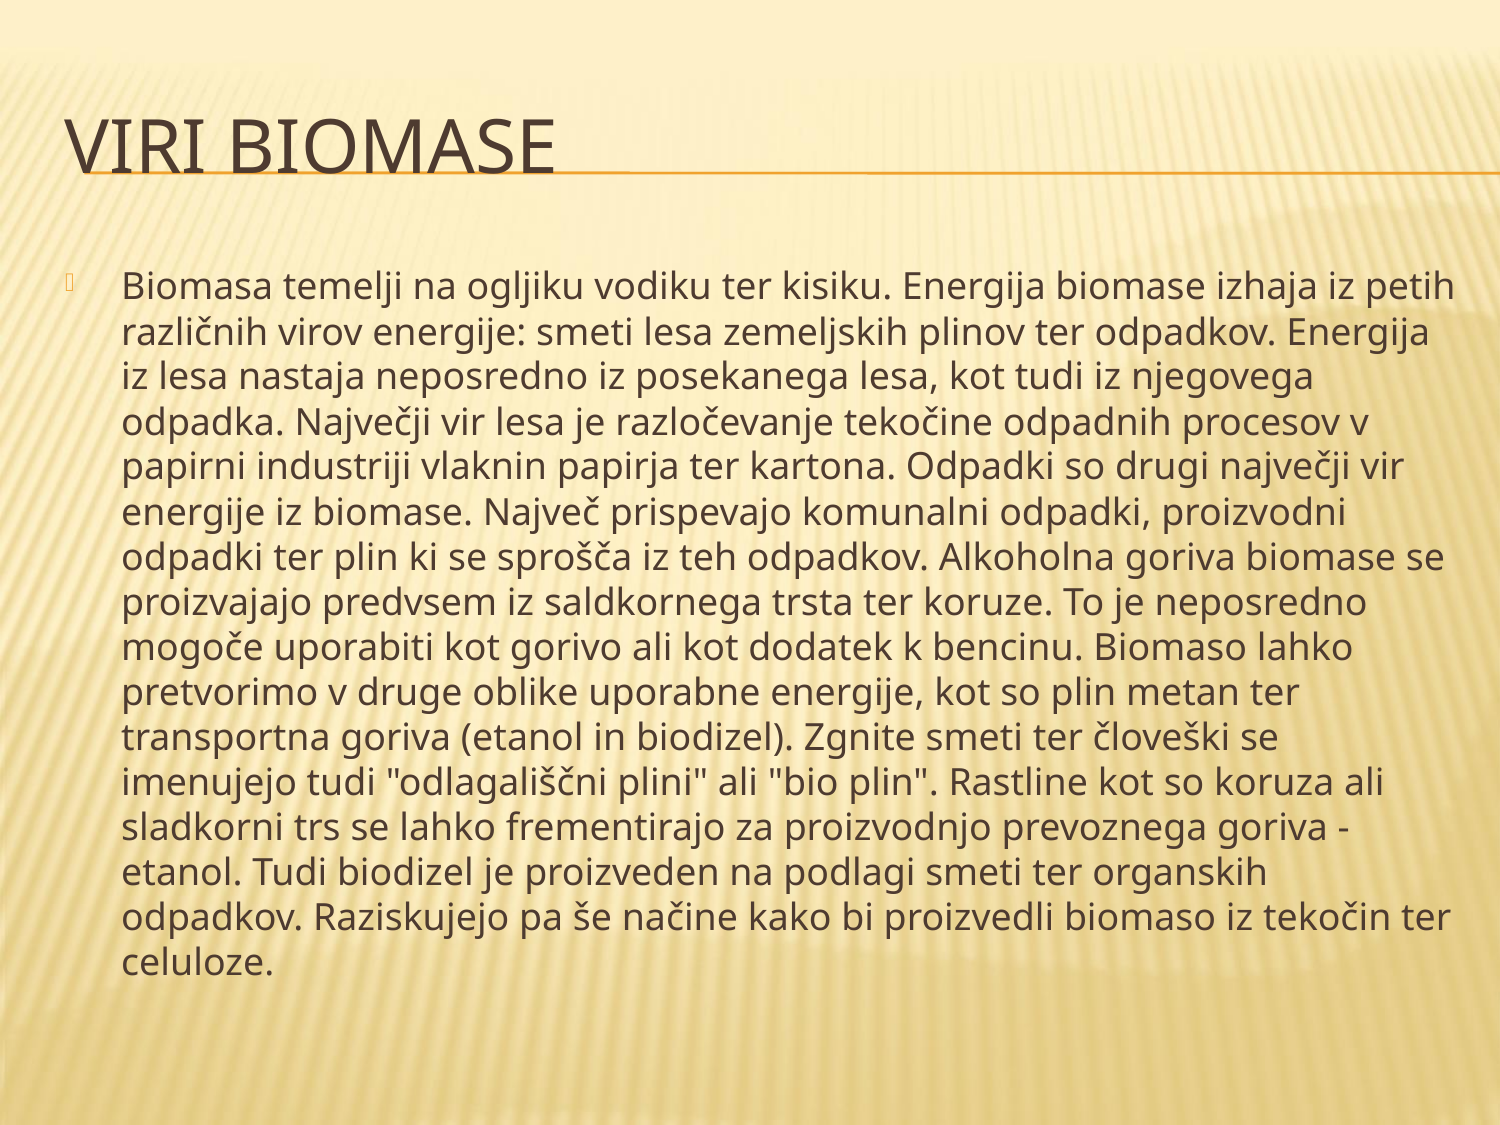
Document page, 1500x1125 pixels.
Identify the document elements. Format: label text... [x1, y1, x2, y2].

picture [0, 0, 1500, 1125]
title Viri biomase [50, 75, 1475, 213]
list Biomasa temelji na ogljiku vodiku ter kisiku. Energija biomase izhaja iz petih različnih virov energije: smeti lesa zemeljskih plinov ter odpadkov. Energija iz lesa nastaja neposredno iz posekanega lesa, kot tudi iz njegovega odpadka. Največji vir lesa je razločevanje tekočine odpadnih procesov v papirni industriji vlaknin papirja ter kartona. Odpadki so drugi največji vir energije iz biomase. Največ prispevajo komunalni odpadki, proizvodni odpadki ter plin ki se sprošča iz teh odpadkov. Alkoholna goriva biomase se proizvajajo predvsem iz saldkornega trsta ter koruze. To je neposredno mogoče uporabiti kot gorivo ali kot dodatek k bencinu. Biomaso lahko pretvorimo v druge oblike uporabne energije, kot so plin metan ter transportna goriva (etanol in biodizel). Zgnite smeti ter človeški se imenujejo tudi "odlagališčni plini" ali "bio plin". Rastline kot so koruza ali sladkorni trs se lahko frementirajo za proizvodnjo prevoznega goriva - etanol. Tudi biodizel je proizveden na podlagi smeti ter organskih odpadkov. Raziskujejo pa še načine kako bi proizvedli biomaso iz tekočin ter celuloze. [50, 254, 1475, 998]
